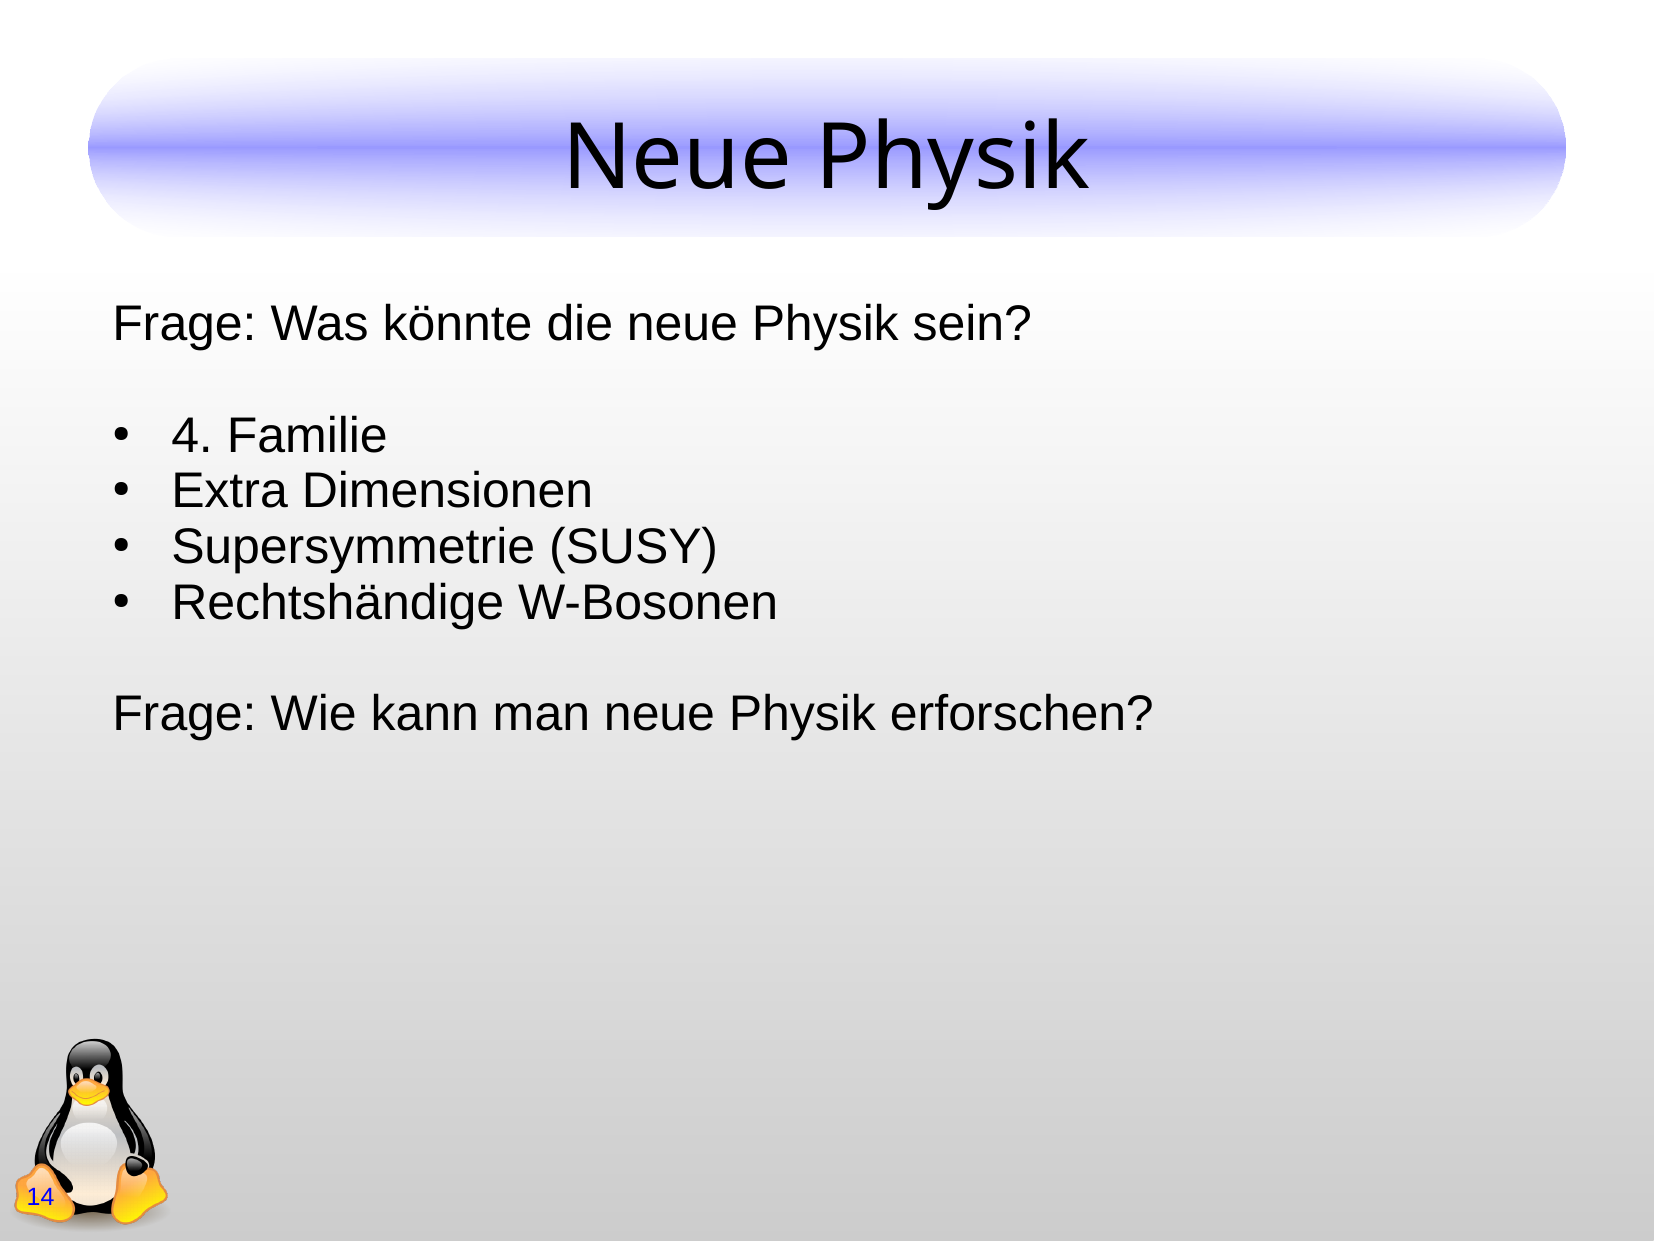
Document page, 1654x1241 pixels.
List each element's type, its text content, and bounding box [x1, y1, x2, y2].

picture [2, 1030, 178, 1241]
text_box Frage: Was könnte die neue Physik sein? 4. Familie Extra Dimensionen Supersymmetrie (SUSY) Rechtshändige W-Bosonen Frage: Wie kann man neue Physik erforschen? [112, 295, 1536, 916]
title Neue Physik [82, 56, 1571, 250]
